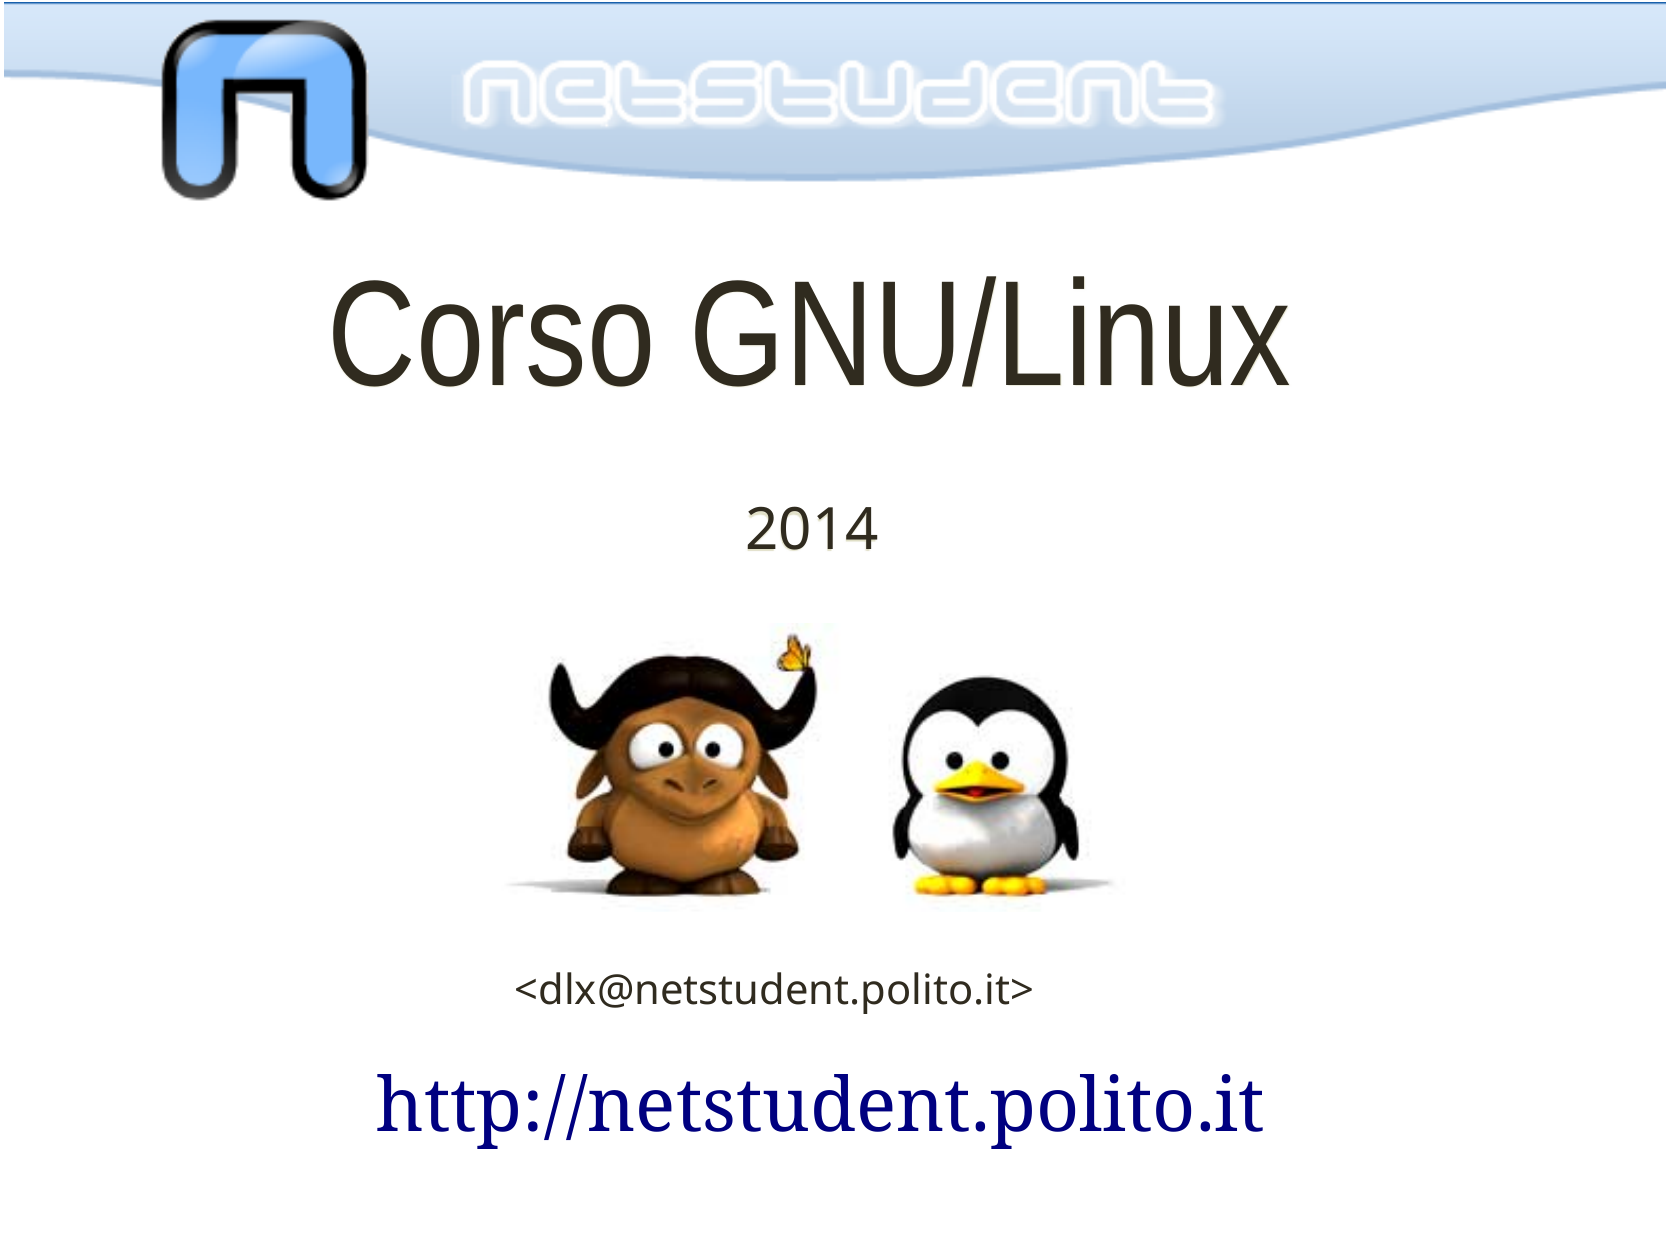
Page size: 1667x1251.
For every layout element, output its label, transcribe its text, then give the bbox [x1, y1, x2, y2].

list 2014 [136, 481, 1489, 641]
title Corso GNU/Linux [133, 223, 1487, 420]
picture [0, 0, 1667, 1251]
text_box <dlx@netstudent.polito.it> [499, 952, 1180, 1043]
text_box http://netstudent.polito.it [361, 1043, 1274, 1246]
